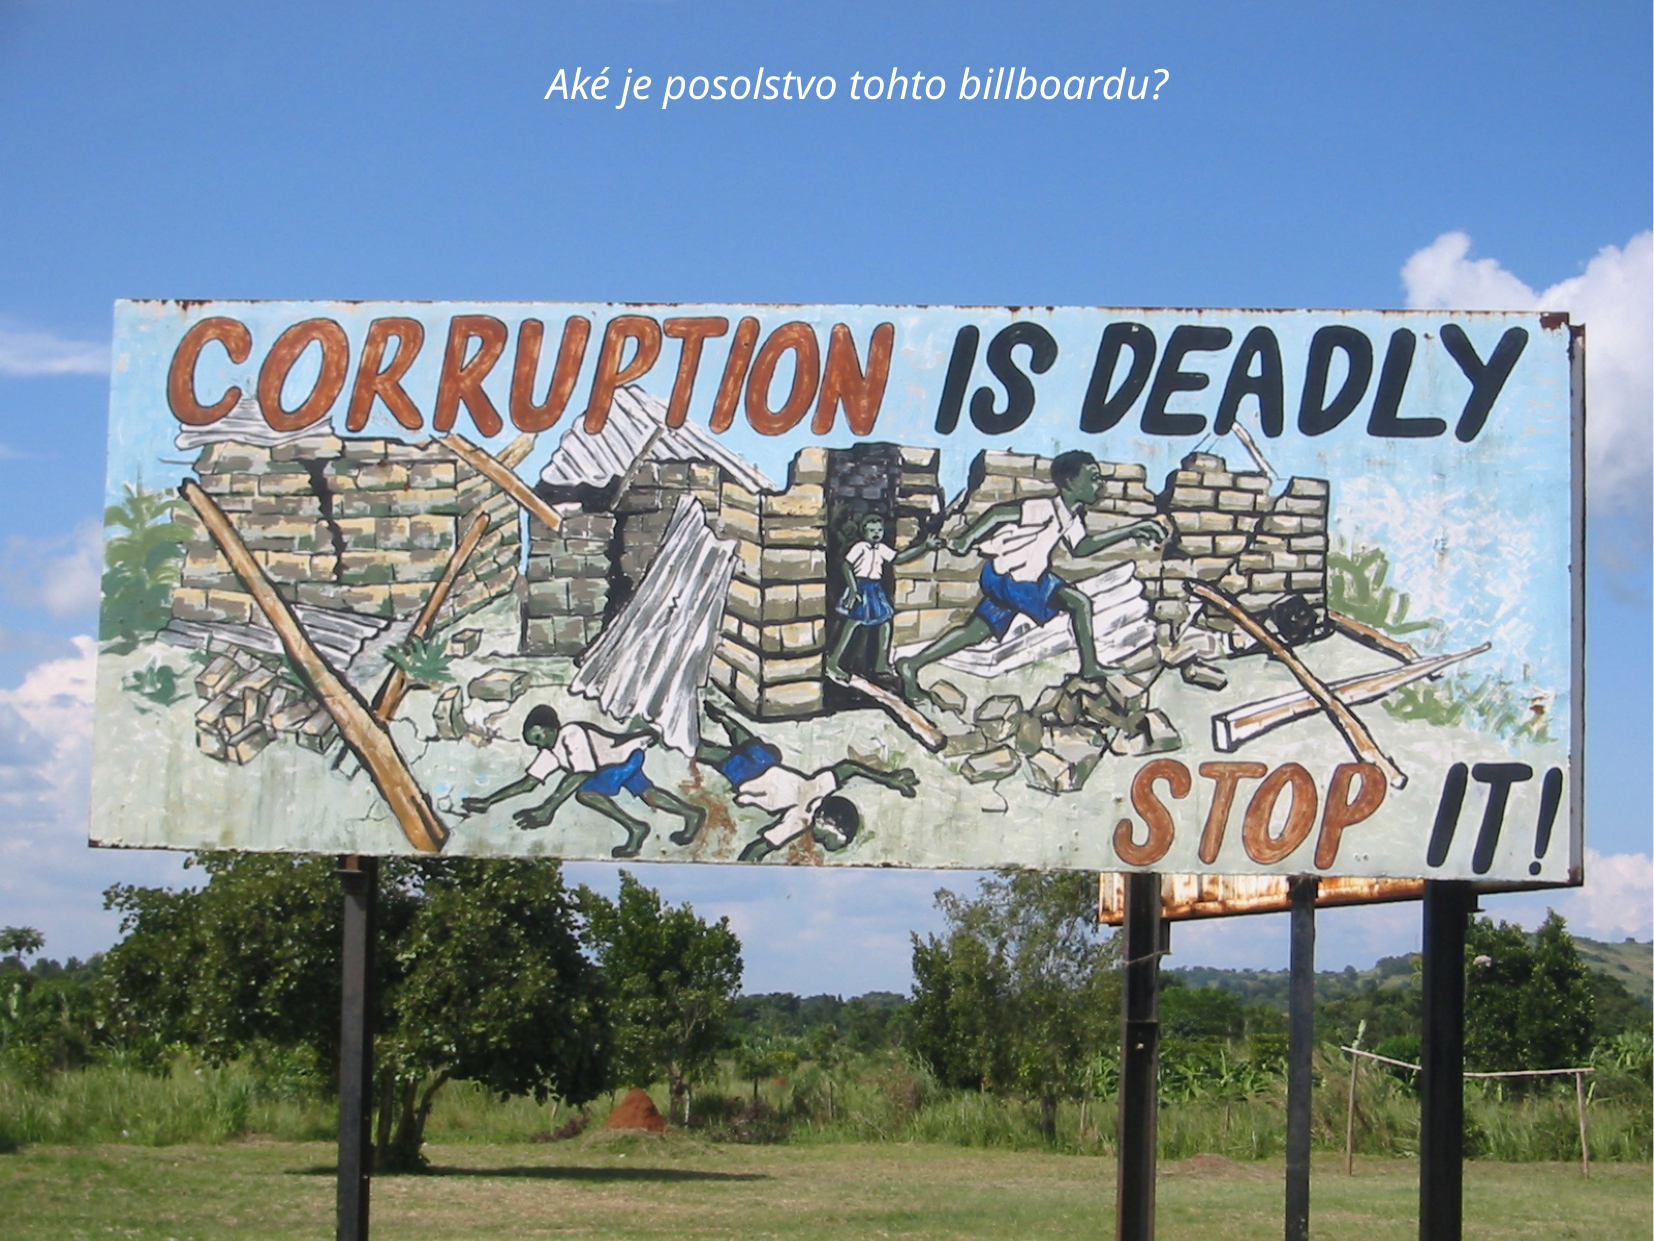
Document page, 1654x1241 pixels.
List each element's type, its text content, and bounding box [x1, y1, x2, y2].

text_box Aké je posolstvo tohto billboardu? [531, 47, 1347, 174]
picture [0, 0, 1654, 1241]
